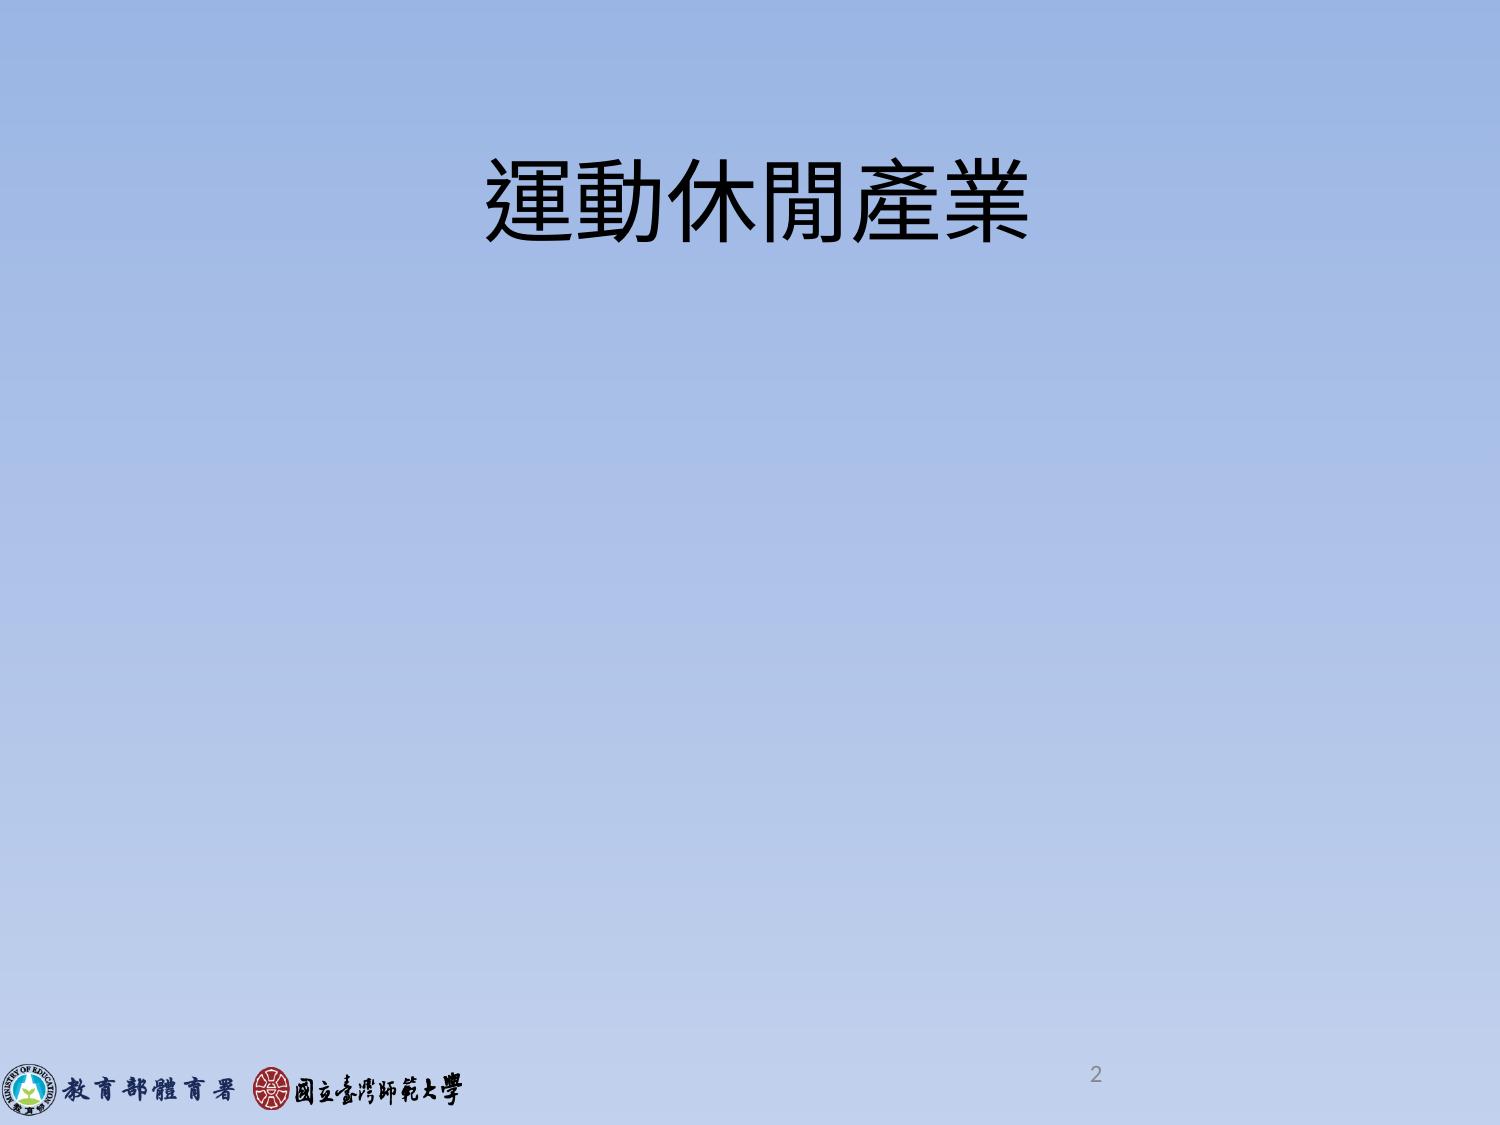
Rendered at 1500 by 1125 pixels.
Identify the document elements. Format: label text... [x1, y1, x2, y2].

text_box [1074, 1042, 1426, 1103]
picture [253, 1067, 462, 1110]
title 運動休閒產業 [121, 78, 1397, 320]
picture [0, 1051, 243, 1125]
